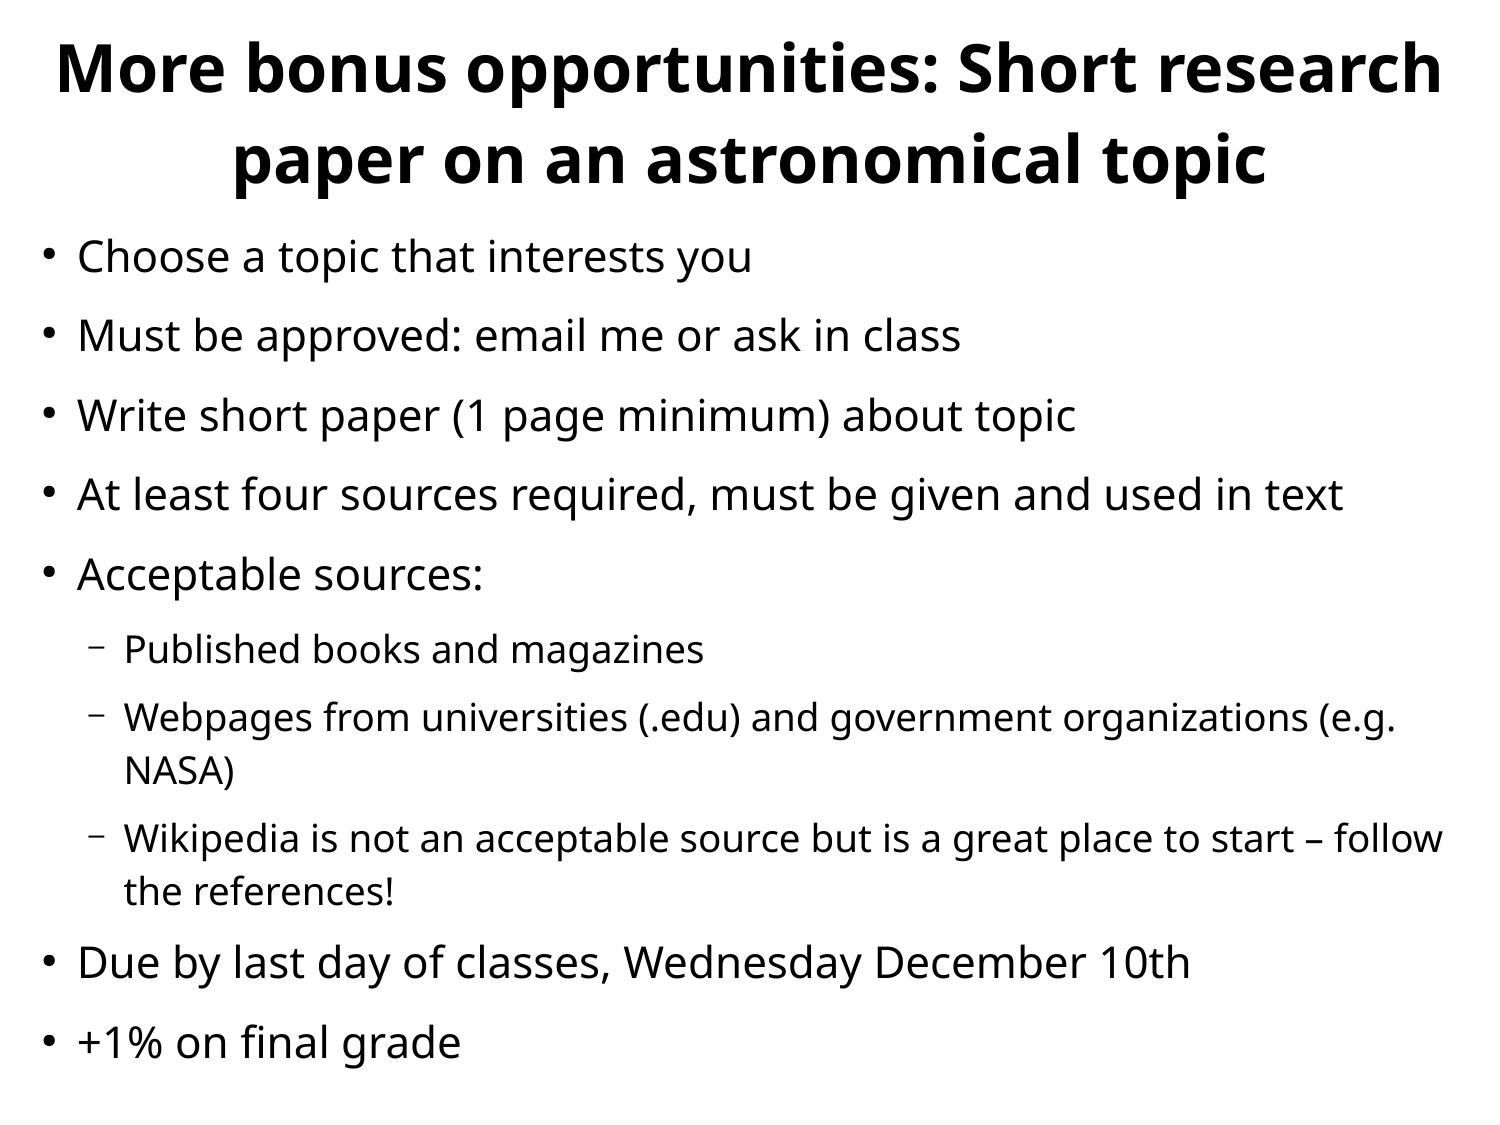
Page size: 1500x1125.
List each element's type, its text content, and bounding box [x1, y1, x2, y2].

title More bonus opportunities: Short research paper on an astronomical topic [30, 29, 1471, 195]
list Choose a topic that interests you Must be approved: email me or ask in class Write short paper (1 page minimum) about topic At least four sources required, must be given and used in text Acceptable sources: Published books and magazines Webpages from universities (.edu) and government organizations (e.g. NASA) Wikipedia is not an acceptable source but is a great place to start – follow the references! Due by last day of classes, Wednesday December 10th +1% on final grade [30, 224, 1471, 1081]
